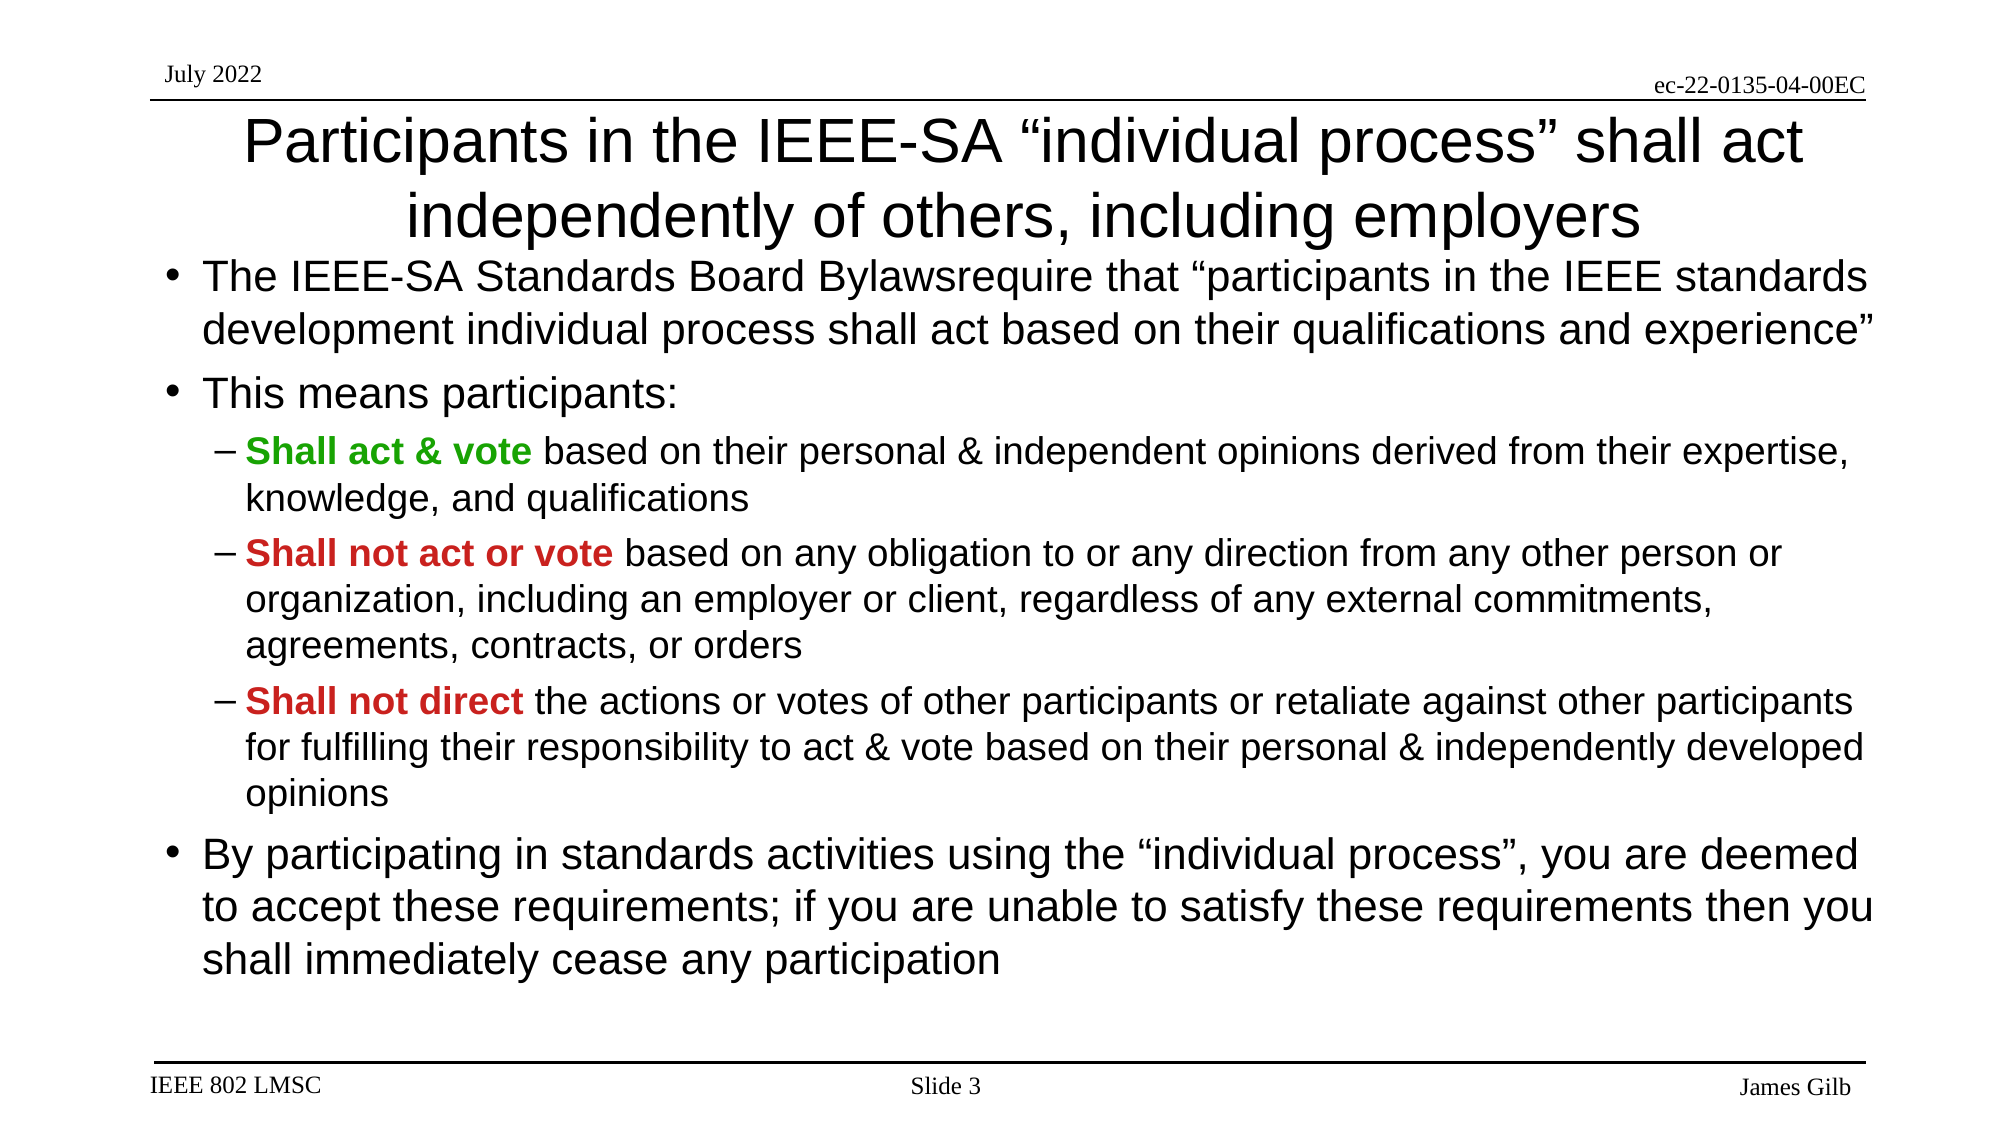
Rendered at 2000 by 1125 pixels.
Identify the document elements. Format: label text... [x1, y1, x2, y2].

title Participants in the IEEE-SA “individual process” shall act independently of others, including employers [149, 92, 1900, 239]
list The IEEE-SA Standards Board Bylawsrequire that “participants in the IEEE standards development individual process shall act based on their qualifications and experience” This means participants: Shall act & vote based on their personal & independent opinions derived from their expertise, knowledge, and qualifications Shall not act or vote based on any obligation to or any direction from any other person or organization, including an employer or client, regardless of any external commitments, agreements, contracts, or orders Shall not direct the actions or votes of other participants or retaliate against other participants for fulfilling their responsibility to act & vote based on their personal & independently developed opinions By participating in standards activities using the “individual process”, you are deemed to accept these requirements; if you are unable to satisfy these requirements then you shall immediately cease any participation [149, 239, 1900, 1051]
